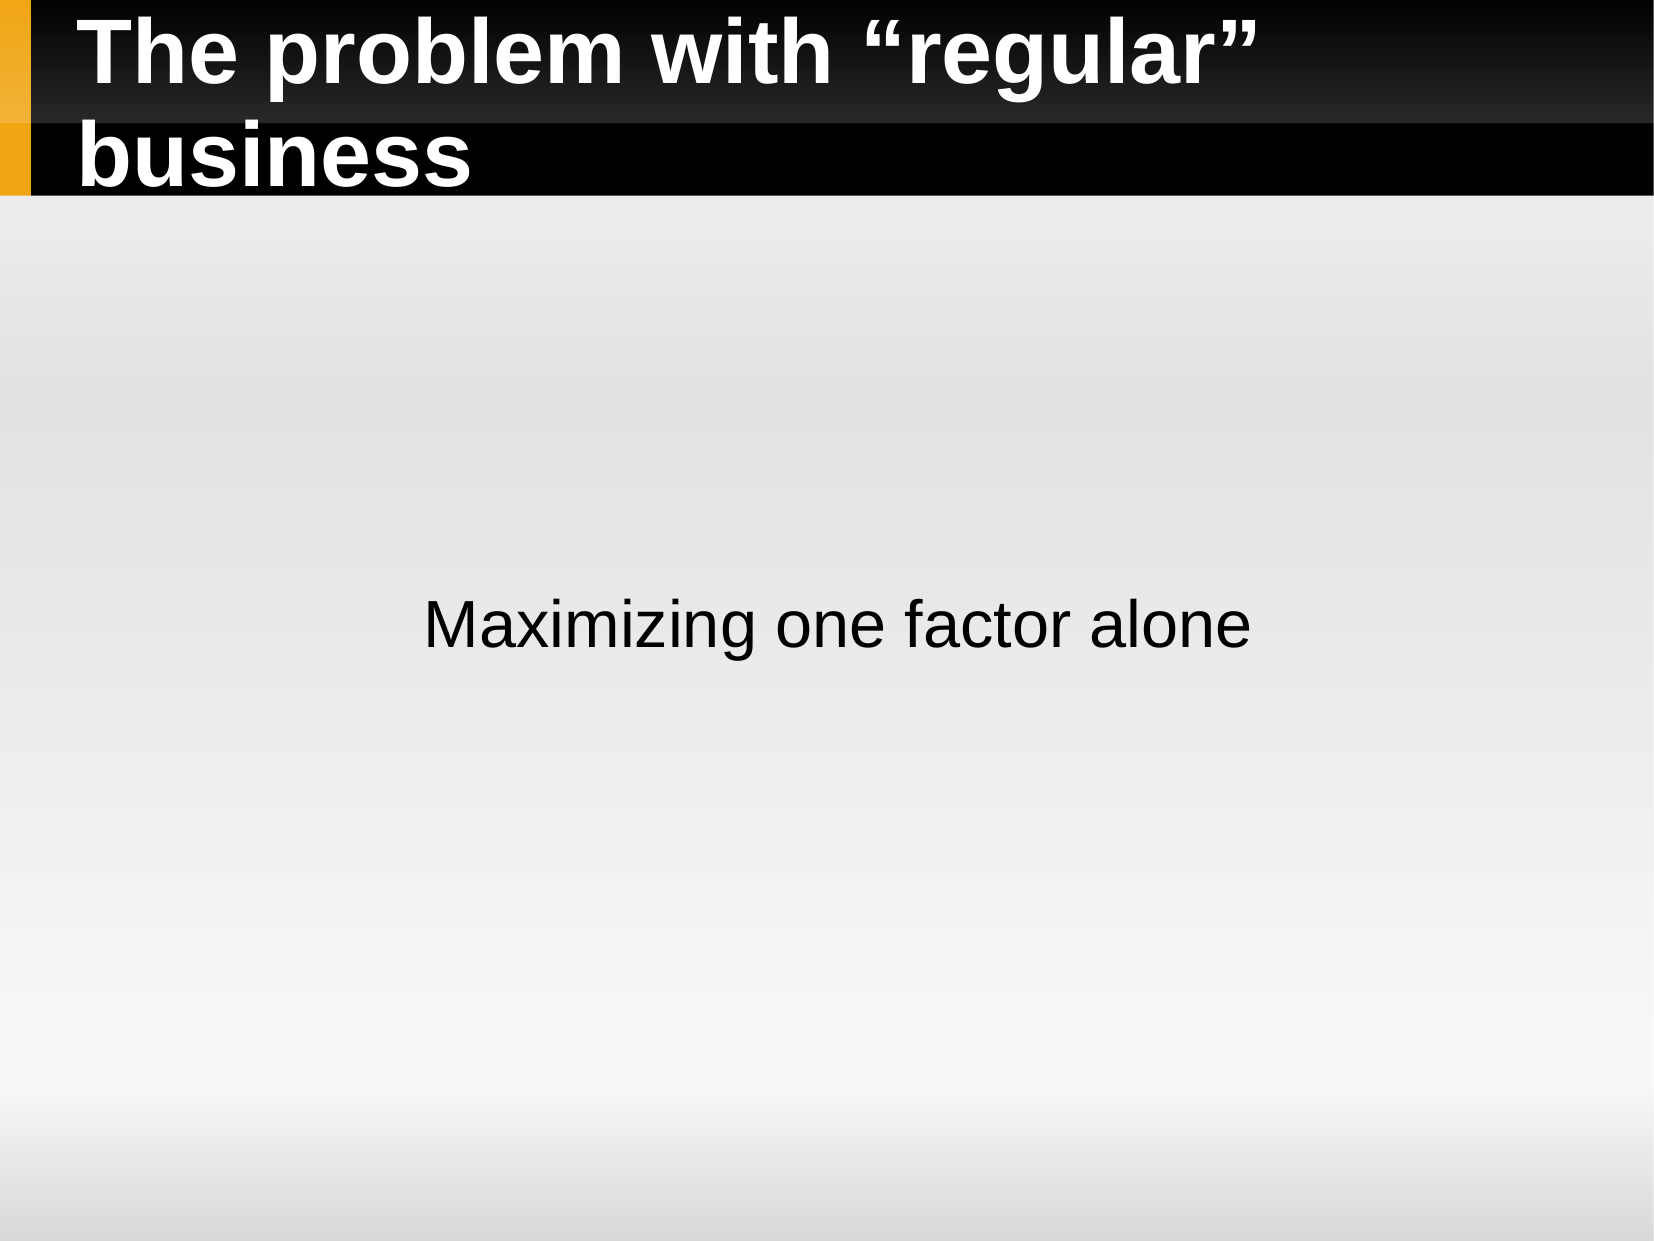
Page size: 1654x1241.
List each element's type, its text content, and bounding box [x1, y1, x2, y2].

title The problem with “regular” business [76, 0, 1565, 208]
picture [0, 0, 1654, 1241]
subtitle Maximizing one factor alone [82, 290, 1571, 1109]
